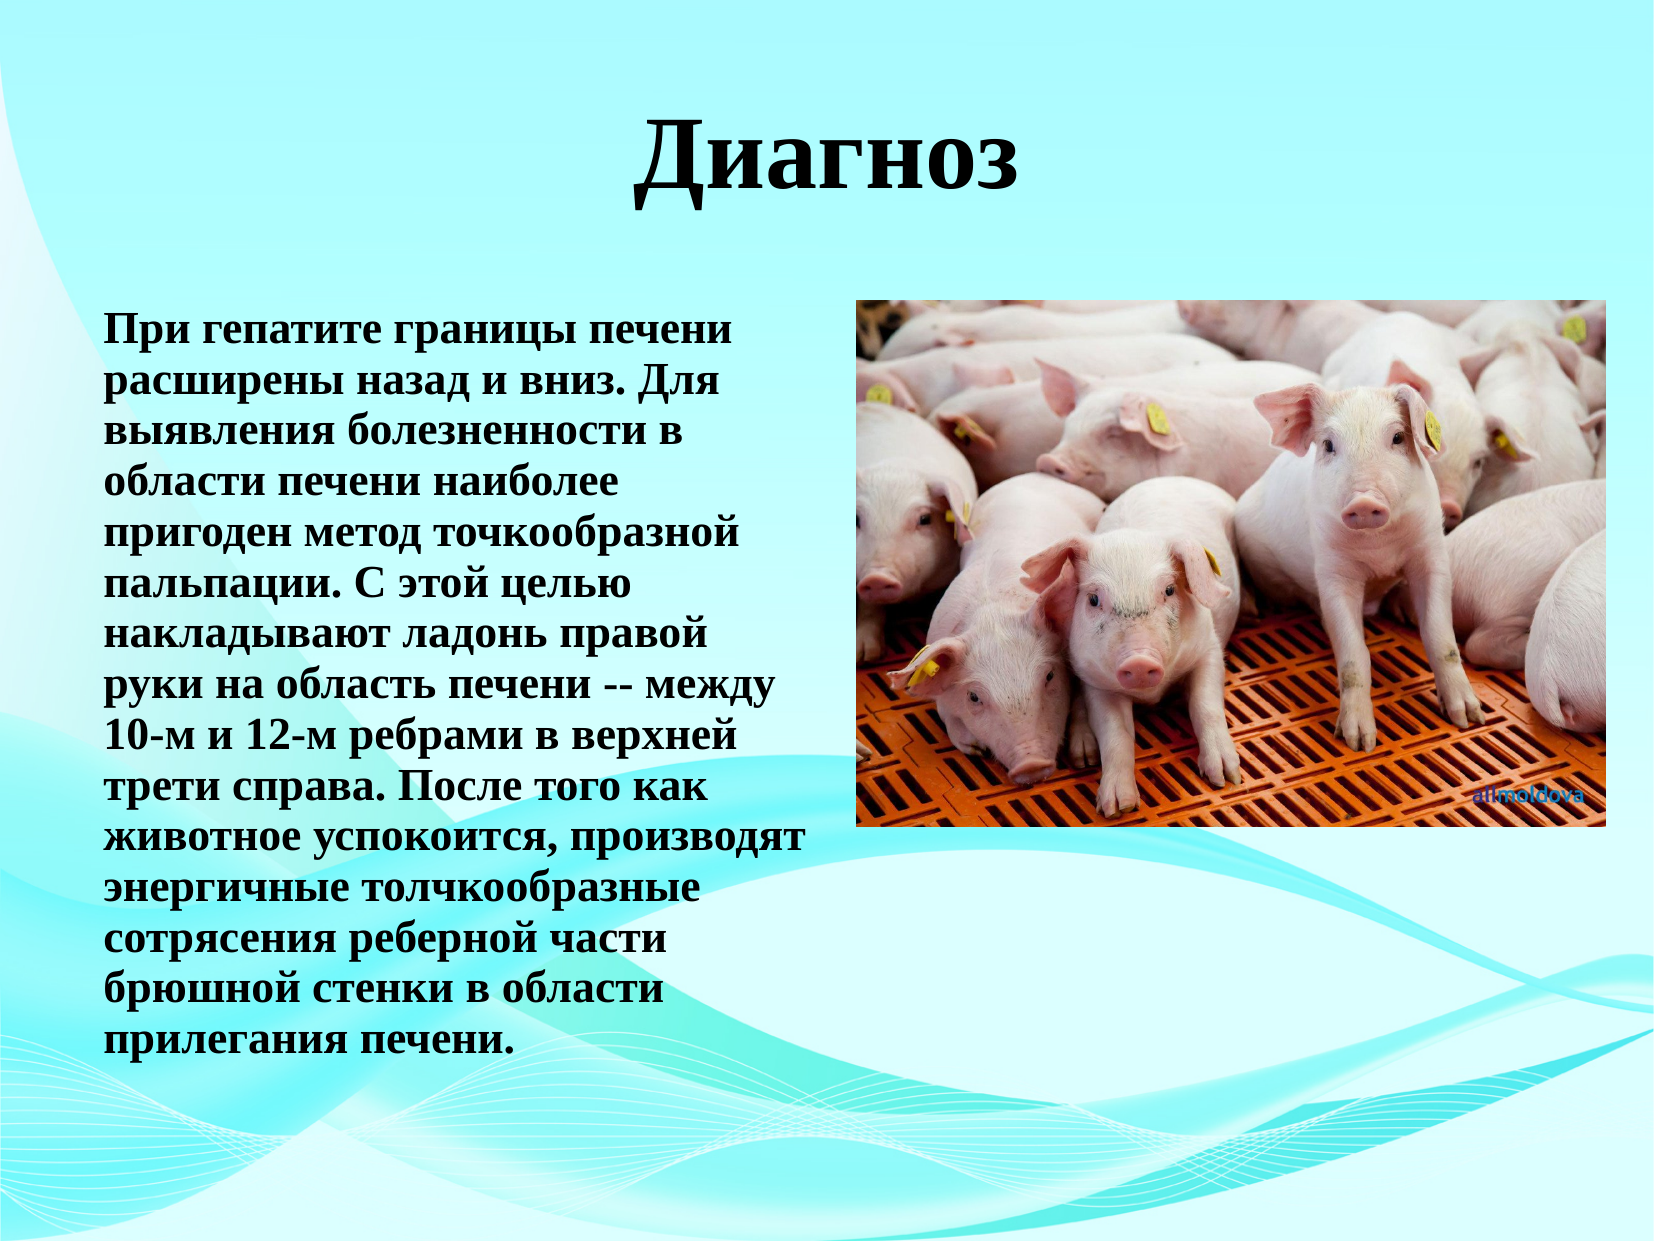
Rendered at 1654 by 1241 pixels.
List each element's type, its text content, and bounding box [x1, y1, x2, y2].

picture [0, 0, 1654, 1241]
title Диагноз [82, 49, 1571, 257]
text_box При гепатите границы печени расширены назад и вниз. Для выявления болезненности в области печени наиболее пригоден метод точкообразной пальпации. С этой целью накладывают ладонь правой руки на область печени -- между 10-м и 12-м ребрами в верхней трети справа. После того как животное успокоится, производят энергичные толчкообразные сотрясения реберной части брюшной стенки в области прилегания печени. [88, 295, 827, 1182]
